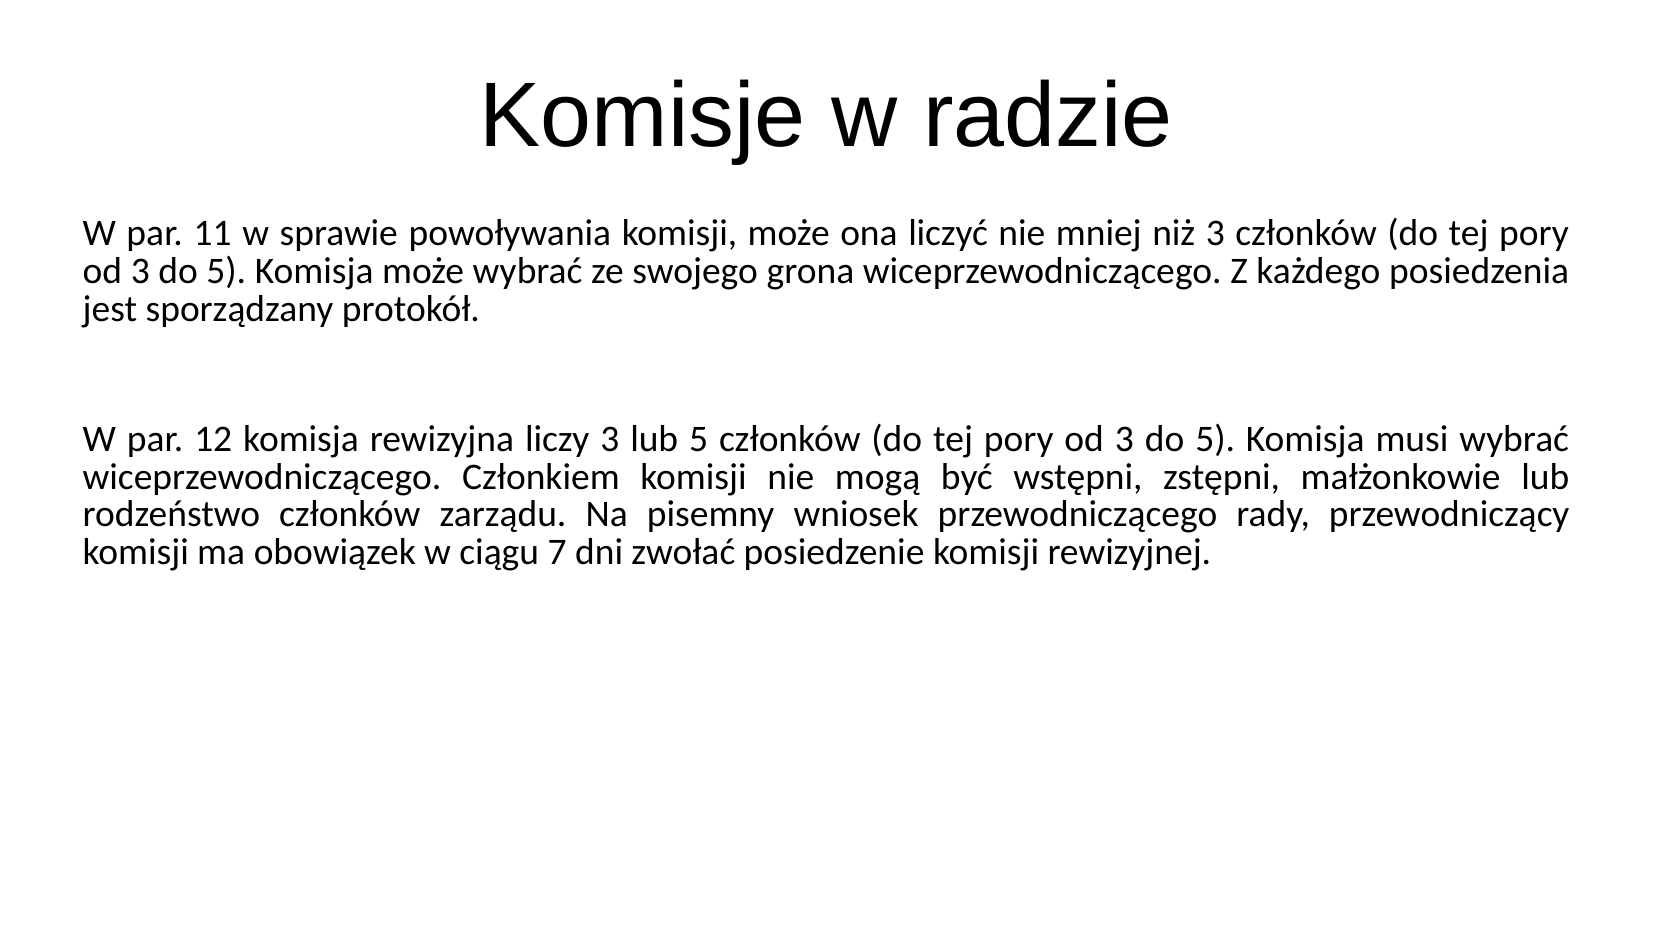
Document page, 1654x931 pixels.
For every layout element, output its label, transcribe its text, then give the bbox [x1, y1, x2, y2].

list W par. 11 w sprawie powoływania komisji, może ona liczyć nie mniej niż 3 członków (do tej pory od 3 do 5). Komisja może wybrać ze swojego grona wiceprzewodniczącego. Z każdego posiedzenia jest sporządzany protokół. W par. 12 komisja rewizyjna liczy 3 lub 5 członków (do tej pory od 3 do 5). Komisja musi wybrać wiceprzewodniczącego. Członkiem komisji nie mogą być wstępni, zstępni, małżonkowie lub rodzeństwo członków zarządu. Na pisemny wniosek przewodniczącego rady, przewodniczący komisji ma obowiązek w ciągu 7 dni zwołać posiedzenie komisji rewizyjnej. [82, 217, 1571, 758]
title Komisje w radzie [82, 37, 1571, 193]
